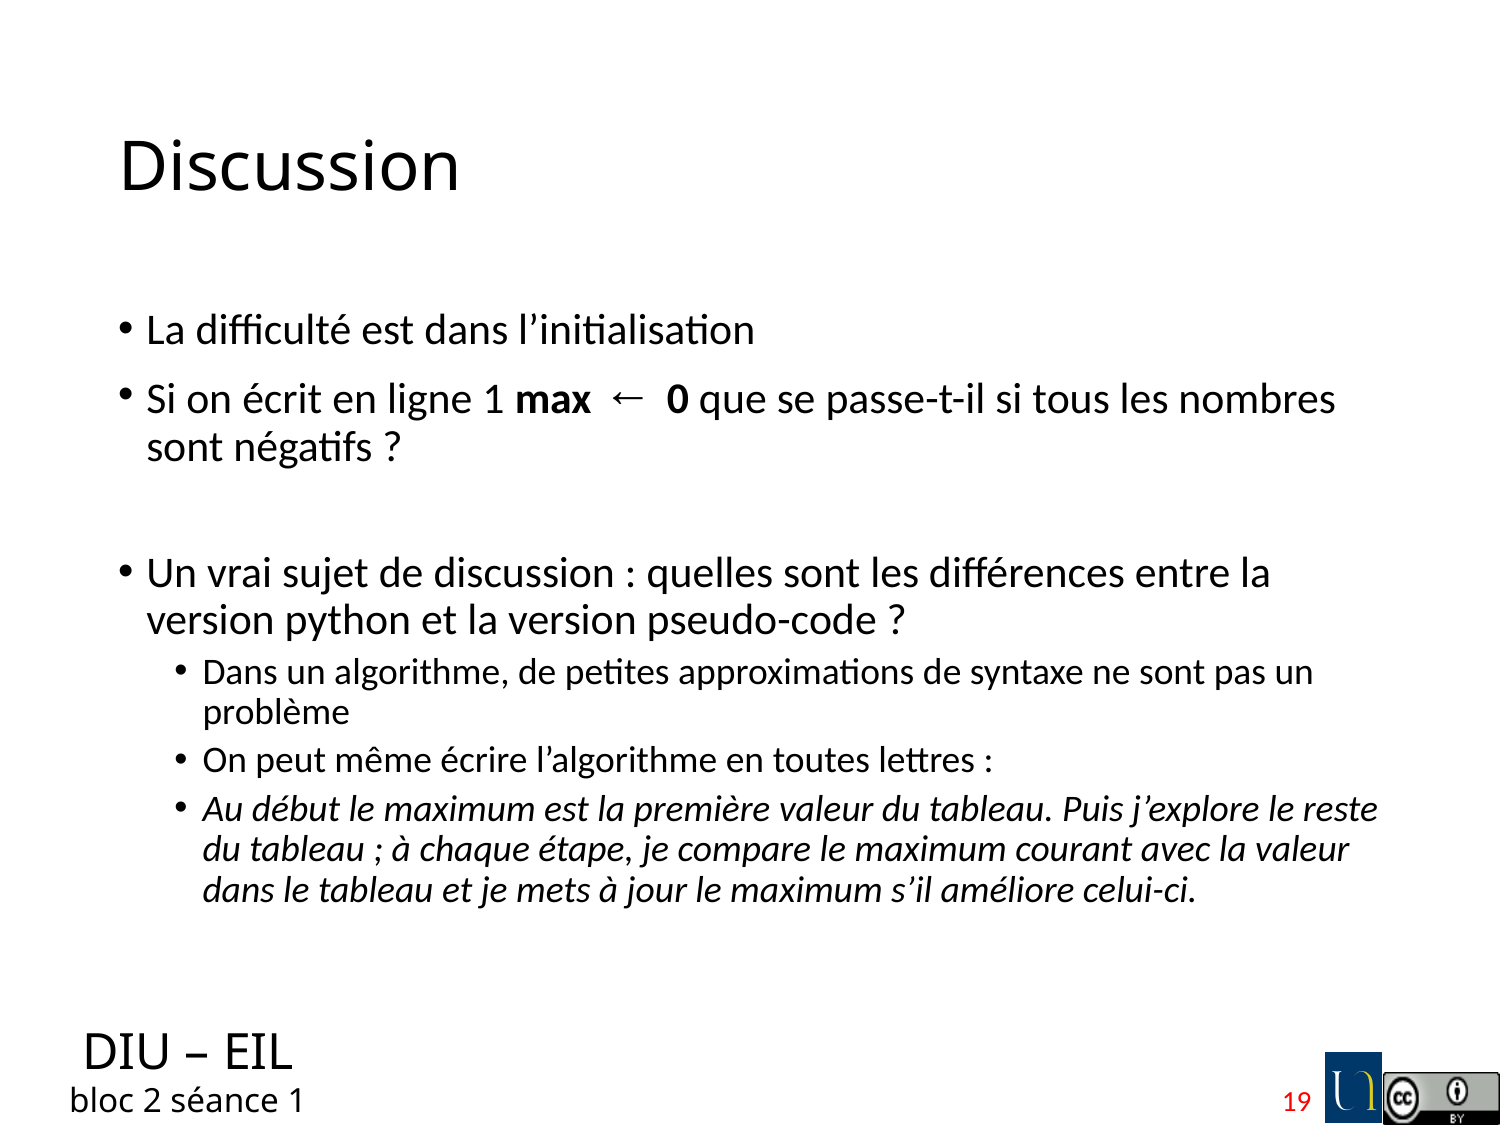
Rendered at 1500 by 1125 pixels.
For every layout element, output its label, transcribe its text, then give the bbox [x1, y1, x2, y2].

list La difficulté est dans l’initialisation Si on écrit en ligne 1 max ← 0 que se passe-t-il si tous les nombres sont négatifs ? Un vrai sujet de discussion : quelles sont les différences entre la version python et la version pseudo-code ? Dans un algorithme, de petites approximations de syntaxe ne sont pas un problème On peut même écrire l’algorithme en toutes lettres : Au début le maximum est la première valeur du tableau. Puis j’explore le reste du tableau ; à chaque étape, je compare le maximum courant avec la valeur dans le tableau et je mets à jour le maximum s’il améliore celui-ci. [103, 299, 1397, 1014]
picture [1383, 1072, 1500, 1125]
slide_number <numéro> [1240, 1070, 1327, 1125]
title Discussion [103, 59, 1397, 278]
picture [1325, 1052, 1382, 1123]
